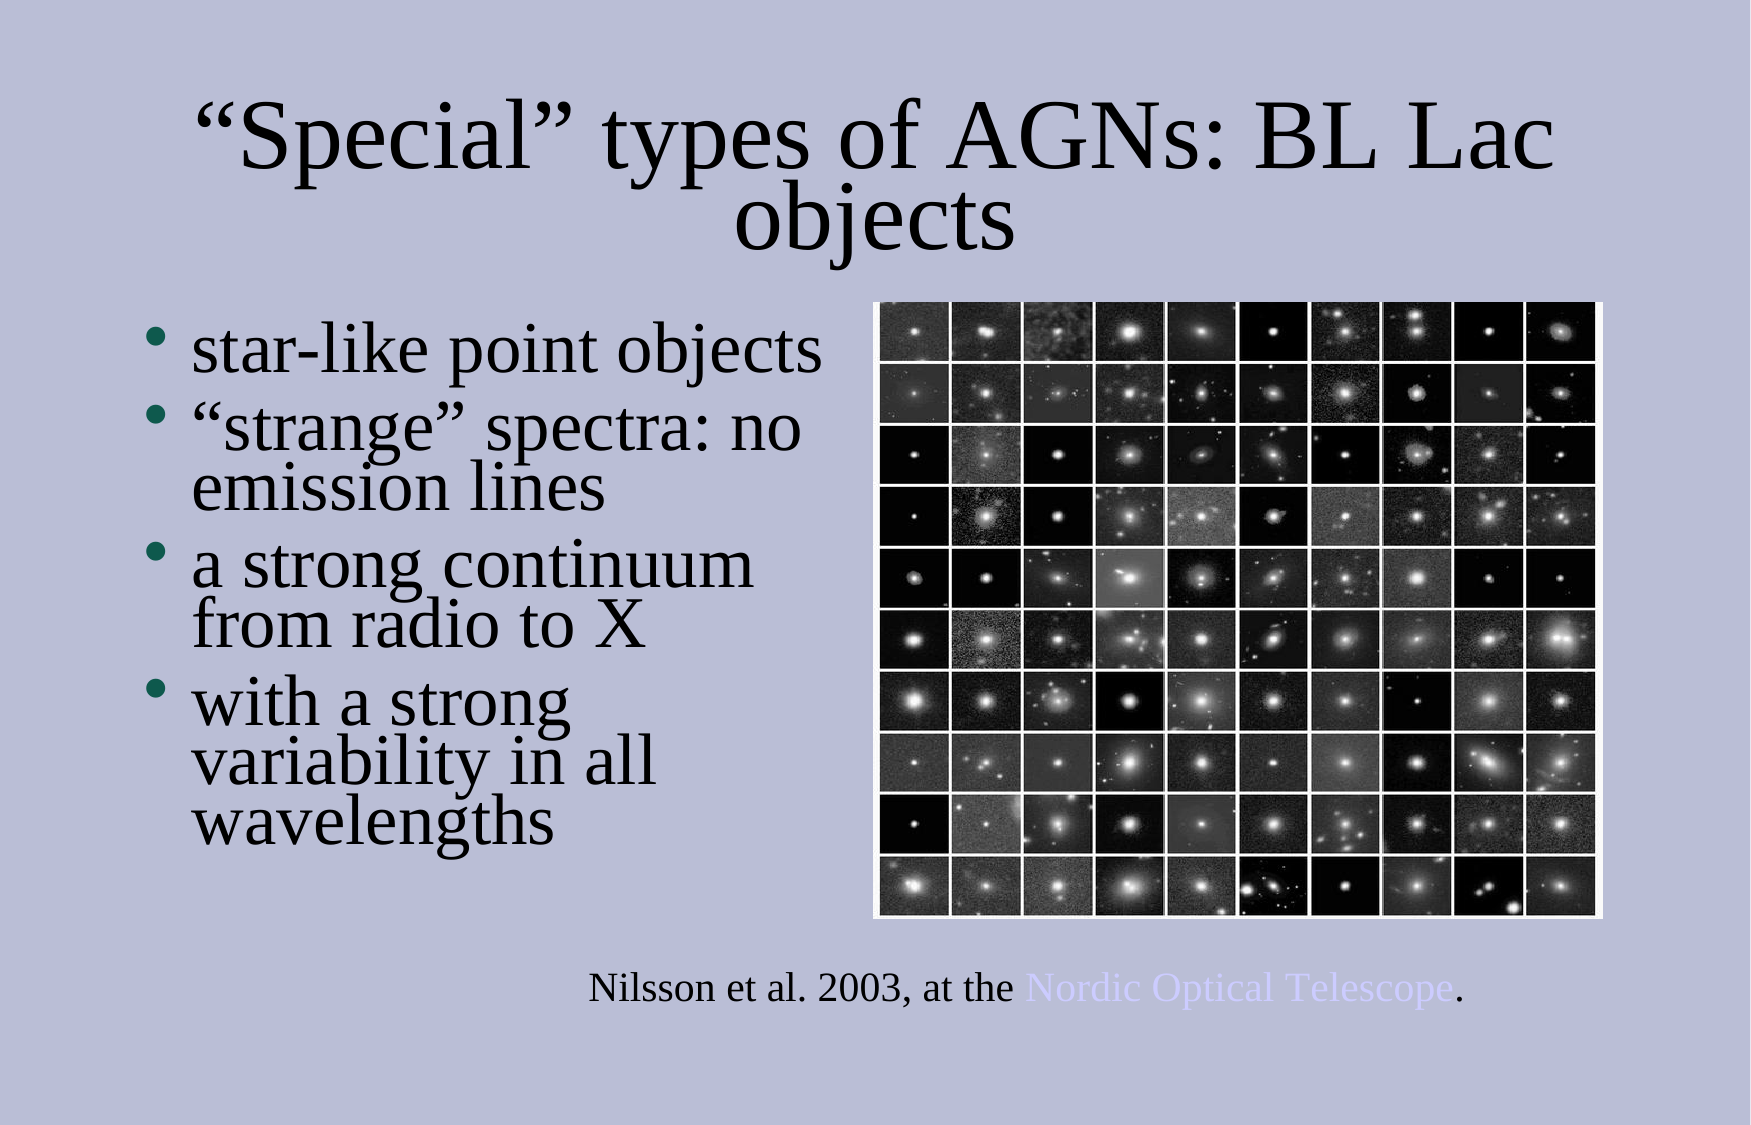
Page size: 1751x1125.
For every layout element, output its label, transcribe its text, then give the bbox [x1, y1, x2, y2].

text_box Nilsson et al. 2003, at the Nordic Optical Telescope. [563, 954, 1747, 1021]
title “Special” types of AGNs: BL Lac objects [128, 82, 1623, 270]
list star-like point objects “strange” spectra: no emission lines a strong continuum from radio to X with a strong variability in all wavelengths [128, 312, 858, 1021]
picture [873, 302, 1603, 919]
